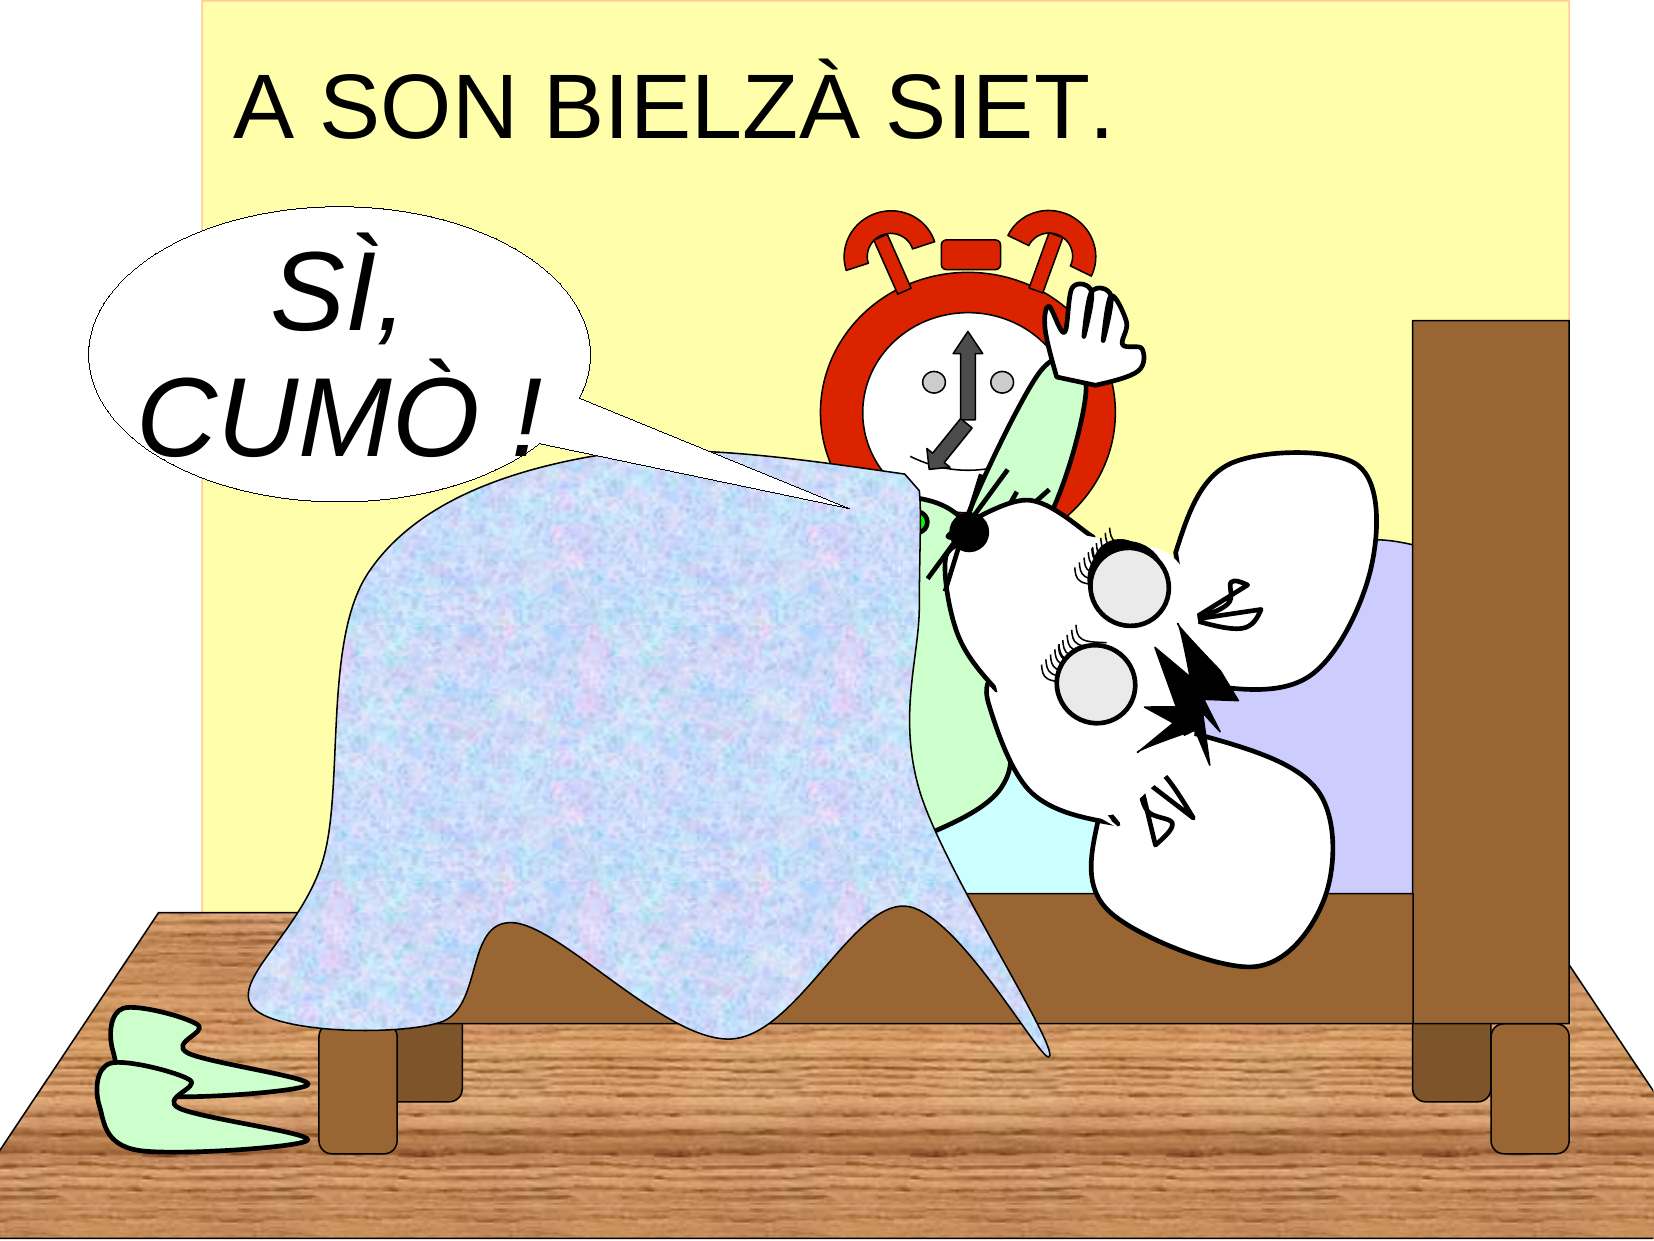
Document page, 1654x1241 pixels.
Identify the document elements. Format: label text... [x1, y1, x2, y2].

text_box [0, 0, 1654, 1239]
text_box A SON BIELZÀ SIET. [218, 55, 1225, 166]
text_box SÌ, CUMÒ ! [88, 206, 850, 509]
